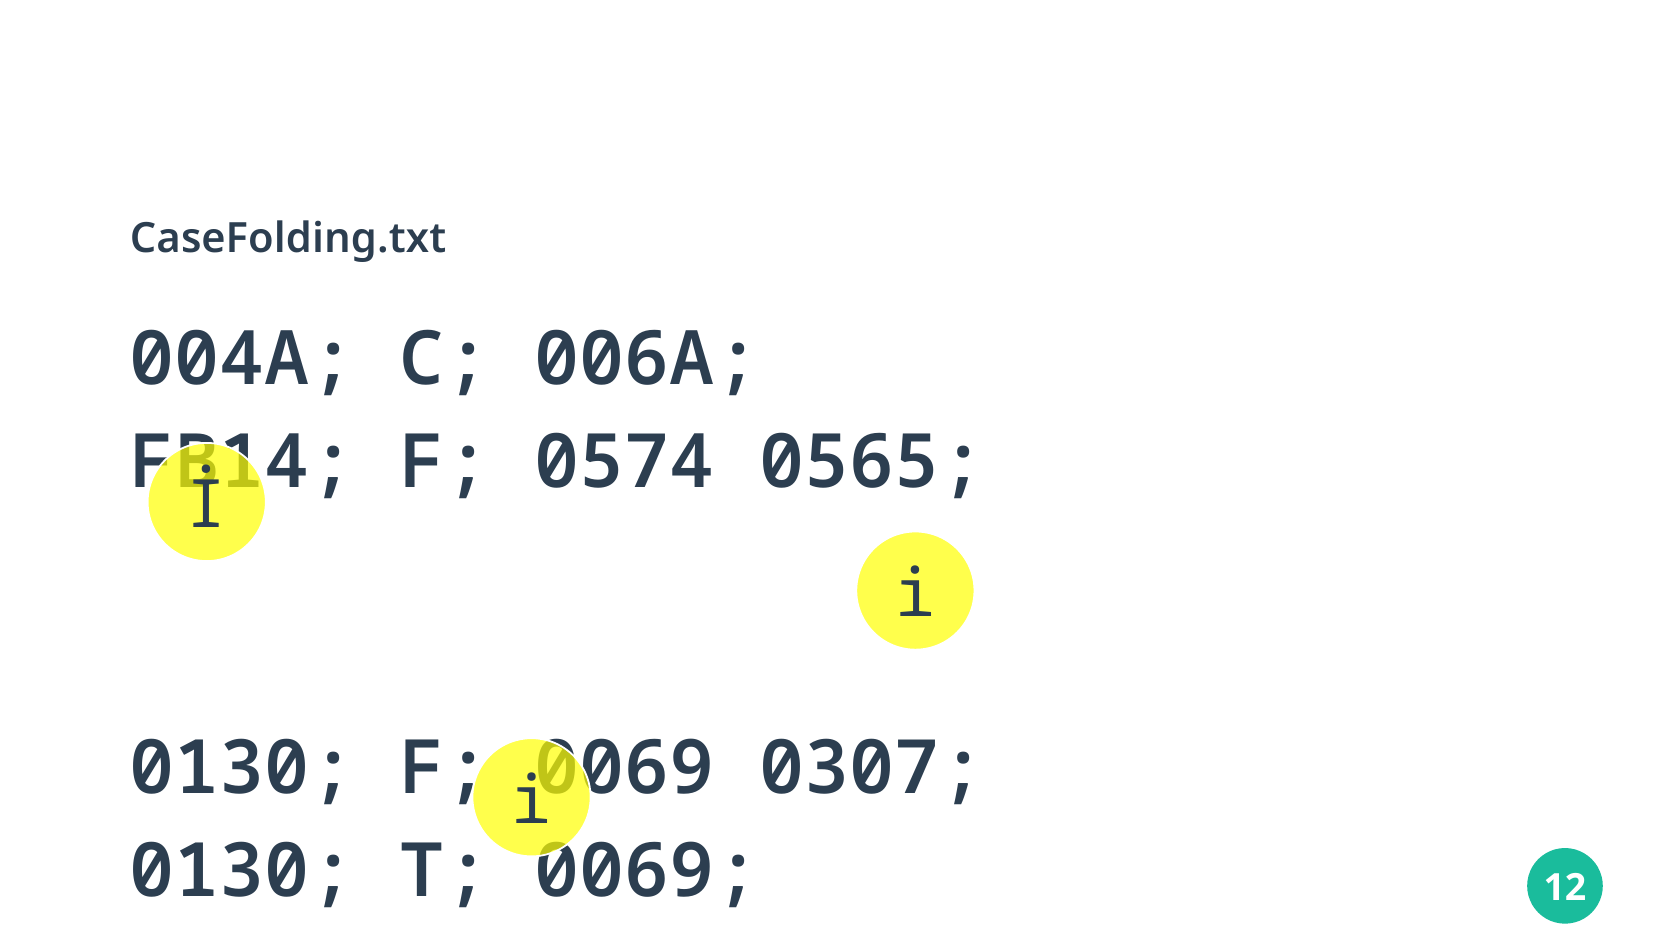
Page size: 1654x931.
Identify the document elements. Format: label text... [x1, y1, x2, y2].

text_box i̇ [856, 531, 975, 650]
list CaseFolding.txt 004A; C; 006A; FB14; F; 0574 0565; 0130; F; 0069 0307; 0130; T; 0069; [59, 88, 1654, 827]
text_box i [472, 738, 591, 857]
text_box İ [147, 442, 266, 562]
